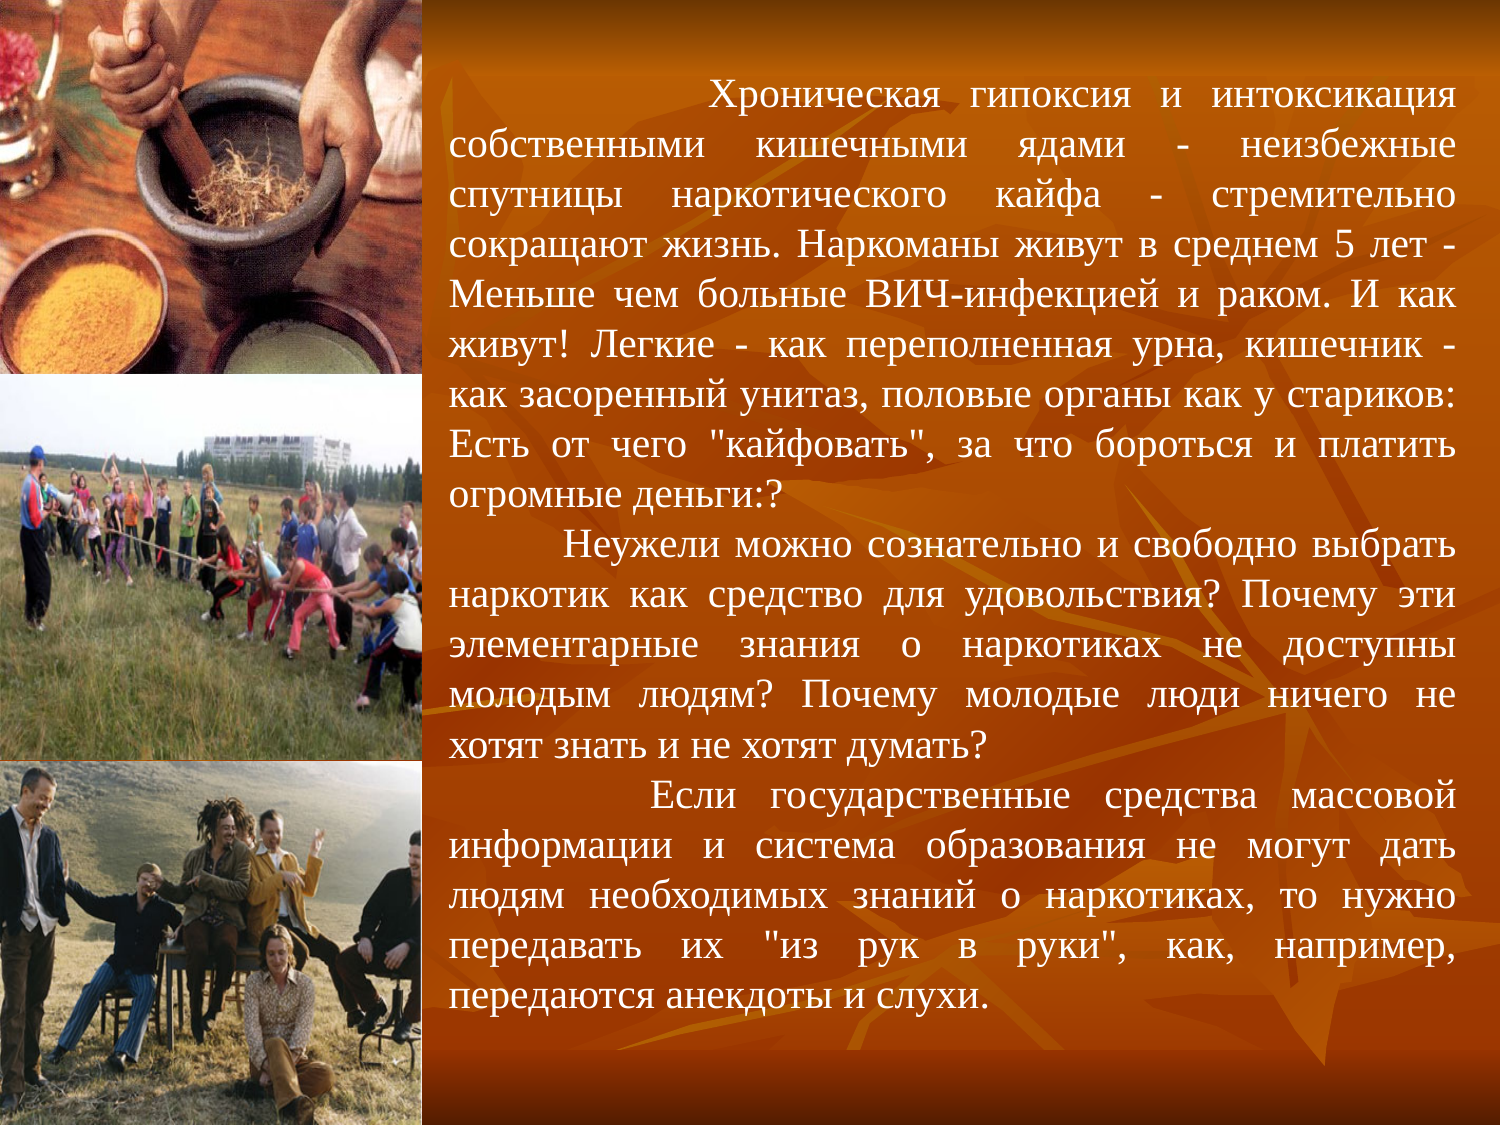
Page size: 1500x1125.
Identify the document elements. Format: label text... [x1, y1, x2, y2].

text_box Хроническая гипоксия и интоксикация собственными кишечными ядами - неизбежные спутницы наркотического кайфа - стремительно сокращают жизнь. Наркоманы живут в среднем 5 лет - Меньше чем больные ВИЧ-инфекцией и раком. И как живут! Легкие - как переполненная урна, кишечник - как засоренный унитаз, половые органы как у стариков: Есть от чего "кайфовать", за что бороться и платить огромные деньги:? Неужели можно сознательно и свободно выбрать наркотик как средство для удовольствия? Почему эти элементарные знания о наркотиках не доступны молодым людям? Почему молодые люди ничего не хотят знать и не хотят думать? Если государственные средства массовой информации и система образования не могут дать людям необходимых знаний о наркотиках, то нужно передавать их "из рук в руки", как, например, передаются анекдоты и слухи. [433, 58, 1477, 1079]
picture [0, 0, 422, 374]
picture [0, 375, 422, 760]
picture [0, 761, 422, 1125]
